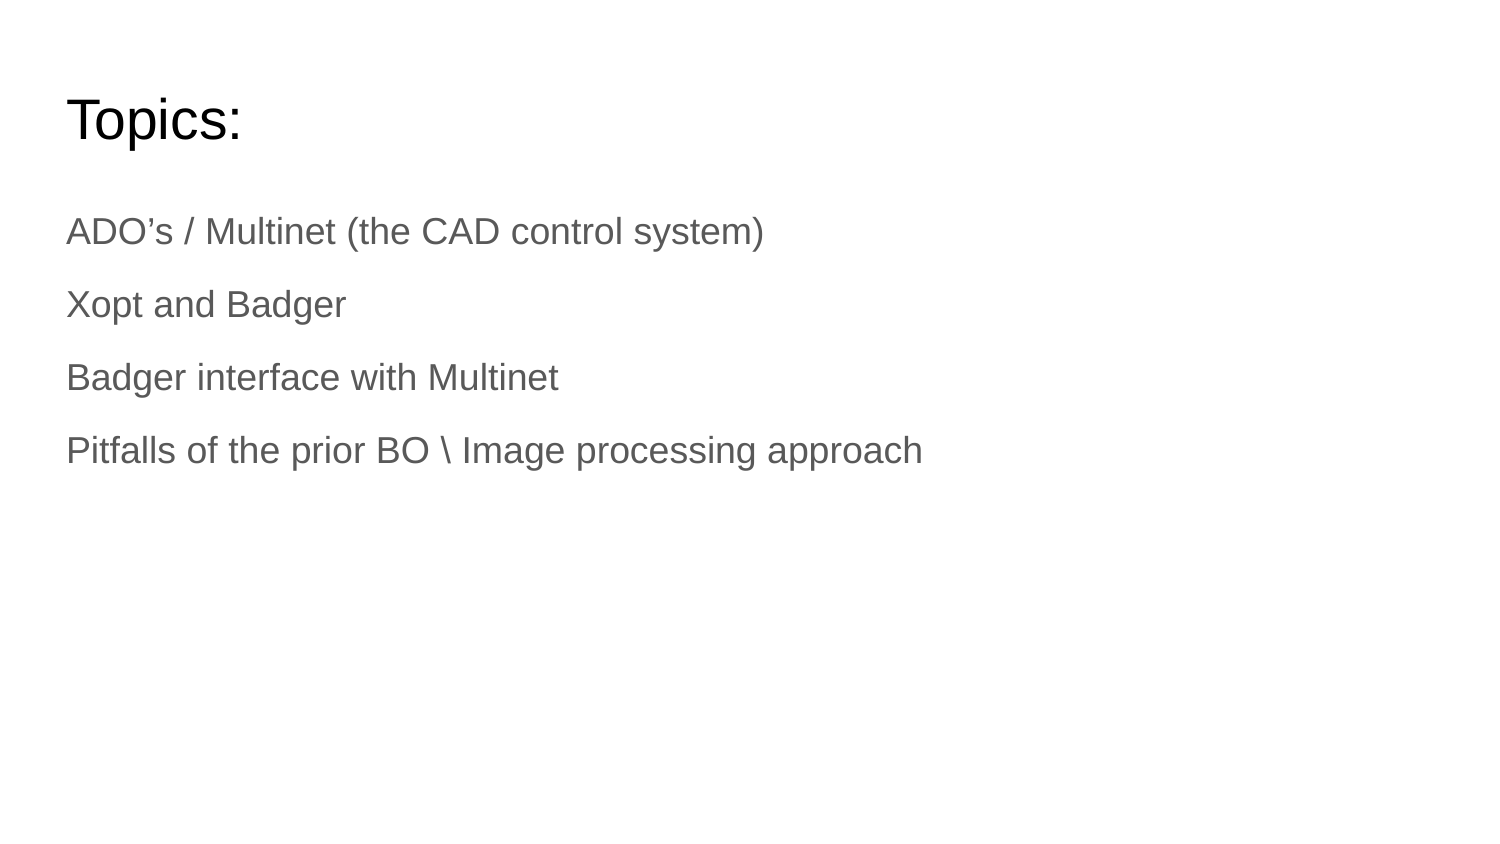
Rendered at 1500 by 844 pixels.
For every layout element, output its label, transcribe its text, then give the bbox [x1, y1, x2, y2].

title Topics: [51, 72, 1449, 167]
list ADO’s / Multinet (the CAD control system) Xopt and Badger Badger interface with Multinet Pitfalls of the prior BO \ Image processing approach [51, 189, 1449, 750]
